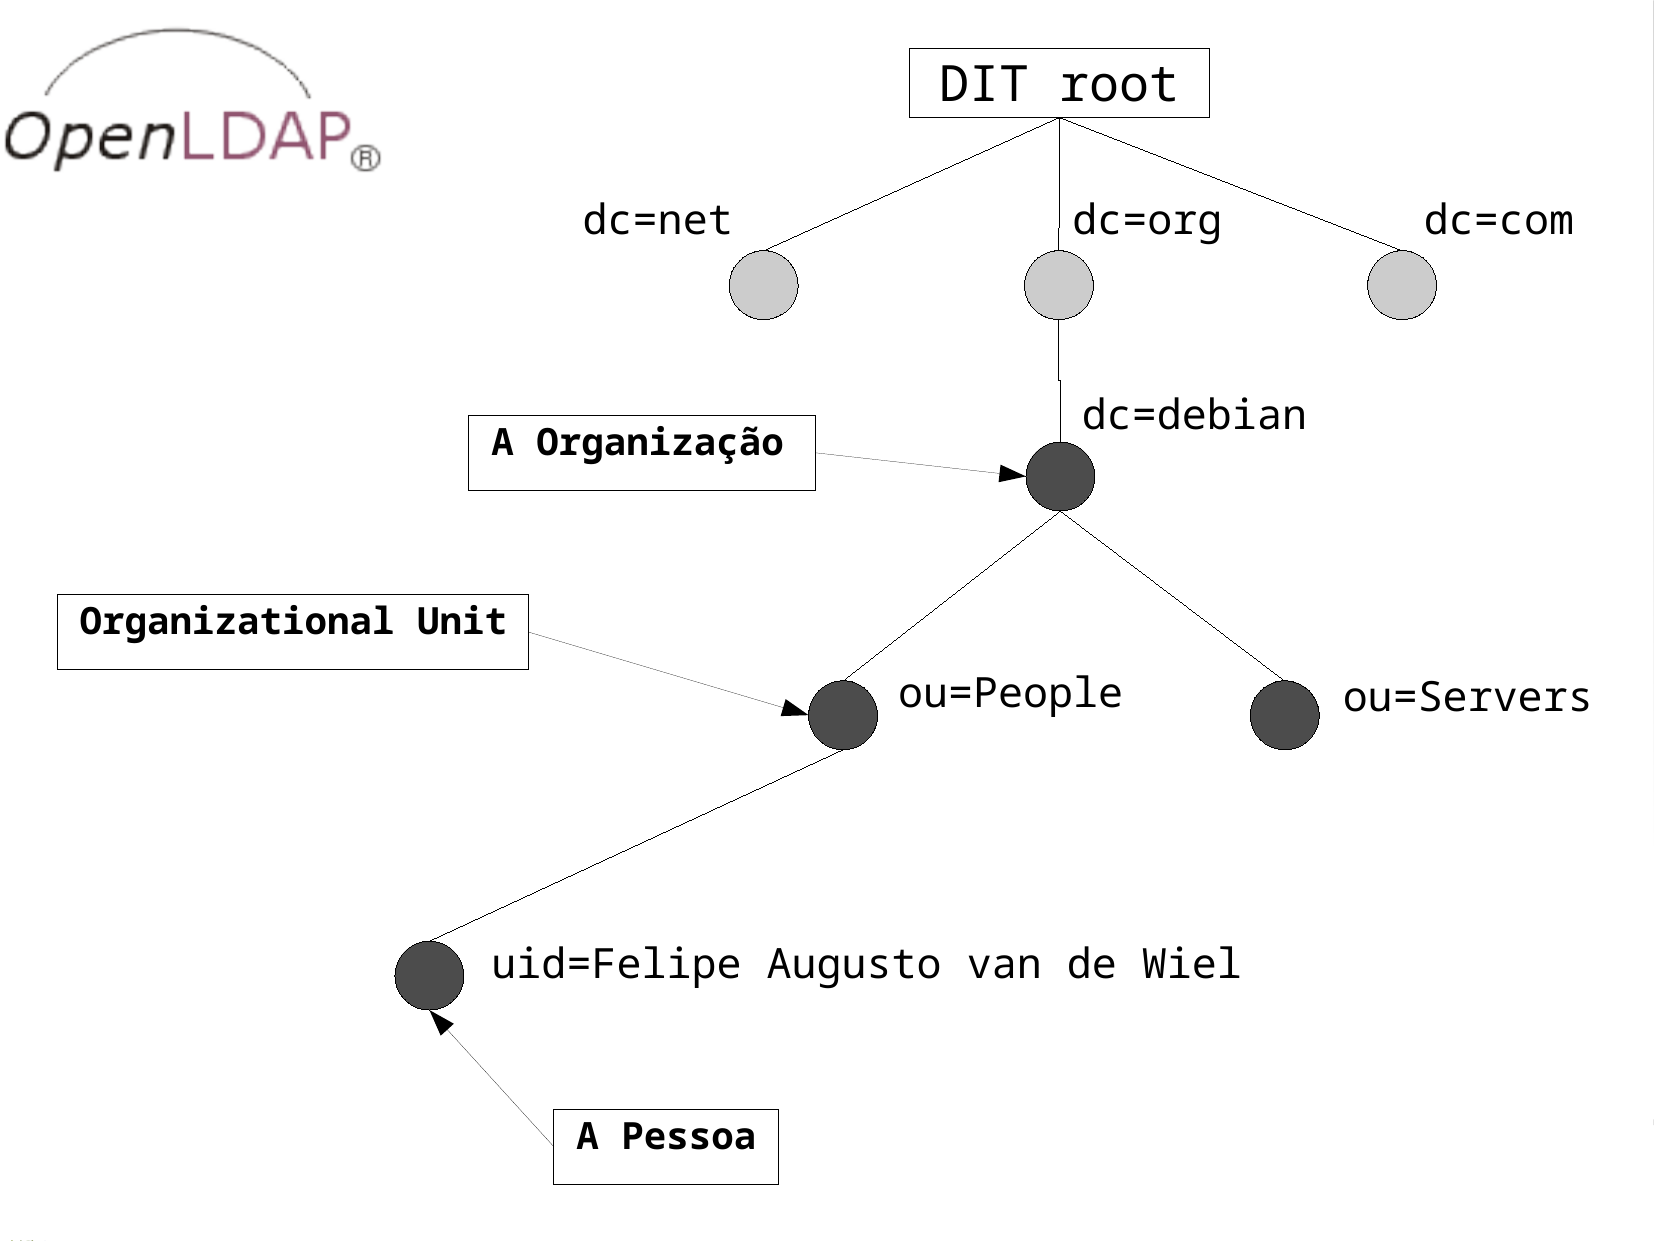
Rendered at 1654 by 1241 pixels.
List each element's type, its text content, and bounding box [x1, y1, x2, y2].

picture [0, 0, 397, 200]
text_box Organizational Unit [57, 594, 529, 670]
text_box uid=Felipe Augusto van de Wiel [491, 933, 1242, 992]
text_box A Pessoa [553, 1109, 779, 1185]
text_box A Organização [468, 415, 816, 491]
text_box [0, 0, 1654, 1241]
text_box ou=People [898, 662, 1124, 720]
text_box dc=org [1072, 190, 1223, 248]
text_box dc=com [1423, 190, 1575, 248]
text_box dc=debian [1081, 385, 1308, 443]
text_box dc=net [582, 190, 733, 248]
text_box DIT root [909, 48, 1210, 118]
text_box ou=Servers [1342, 667, 1594, 725]
